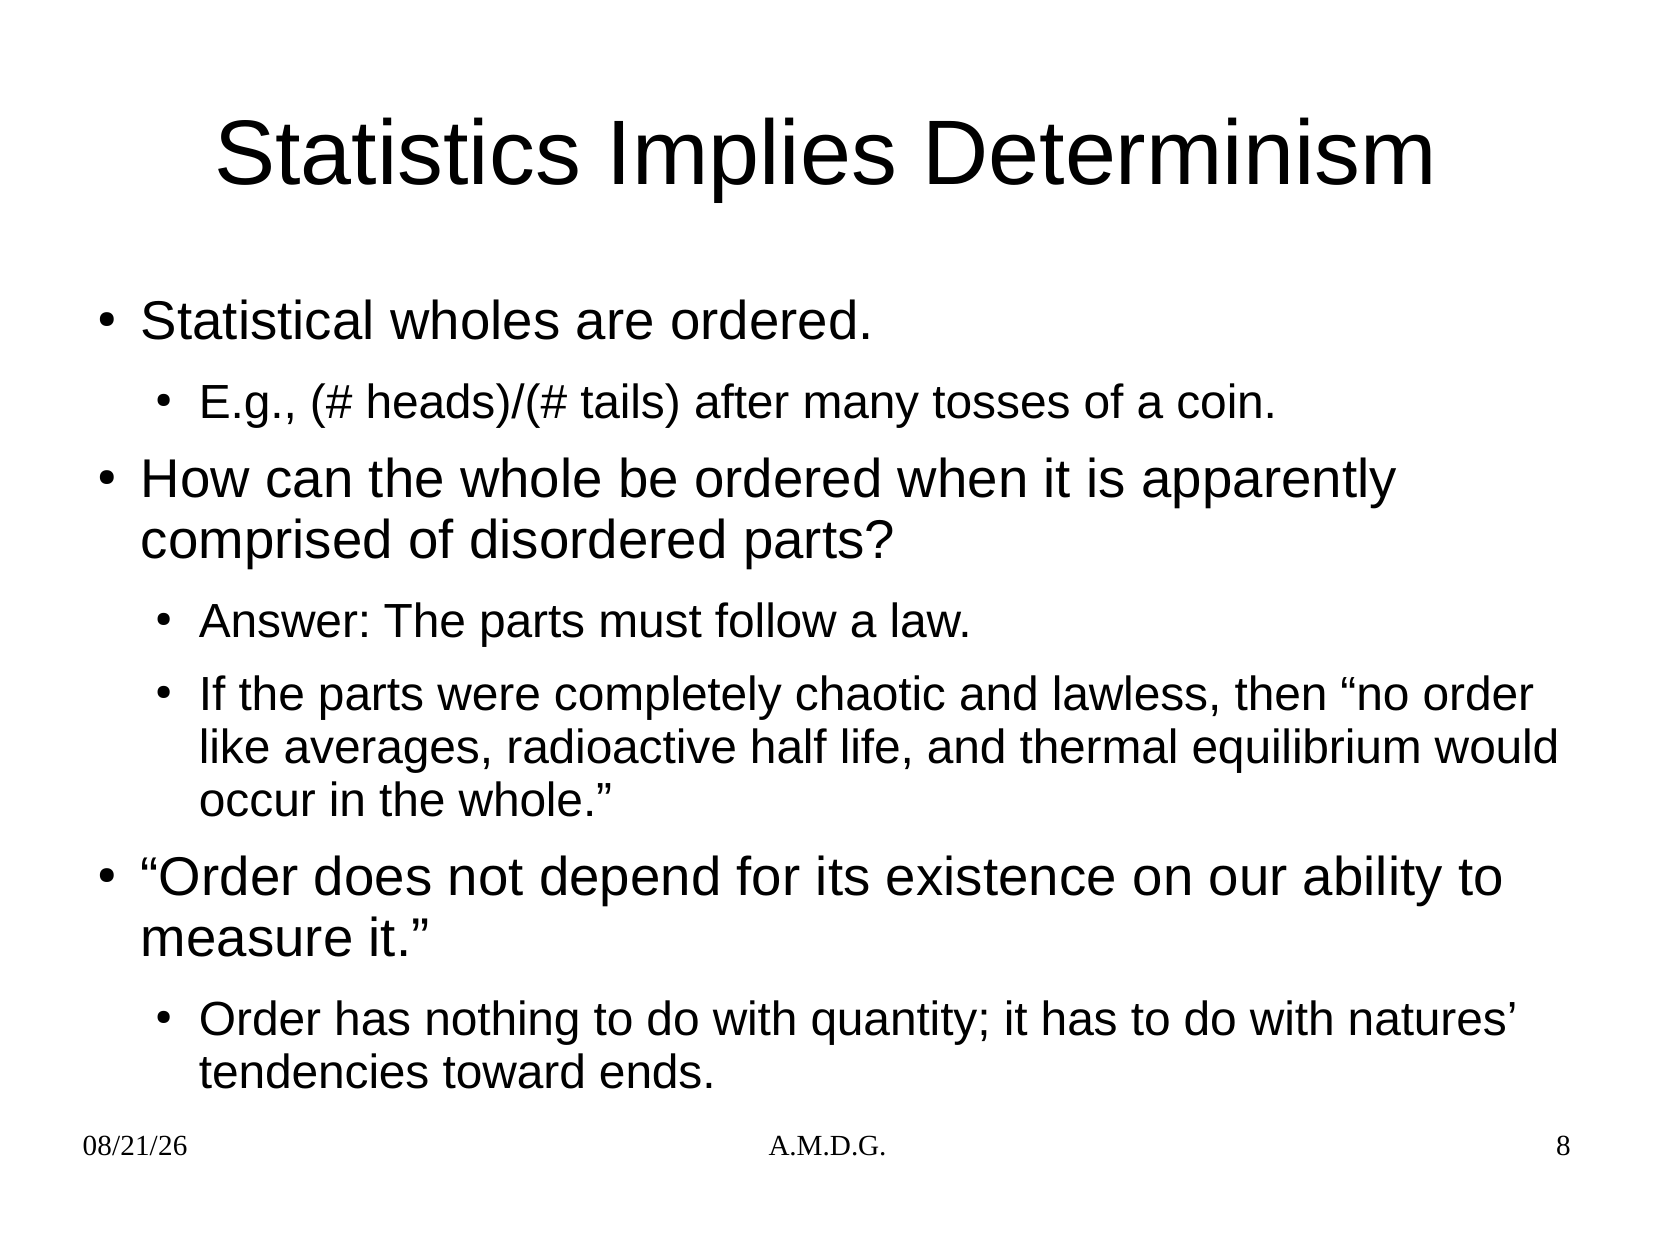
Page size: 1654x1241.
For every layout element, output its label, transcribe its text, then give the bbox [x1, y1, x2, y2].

list Statistical wholes are ordered. E.g., (# heads)/(# tails) after many tosses of a coin. How can the whole be ordered when it is apparently comprised of disordered parts? Answer: The parts must follow a law. If the parts were completely chaotic and lawless, then “no order like averages, radioactive half life, and thermal equilibrium would occur in the whole.” “Order does not depend for its existence on our ability to measure it.” Order has nothing to do with quantity; it has to do with natures’ tendencies toward ends. [82, 290, 1571, 1109]
title Statistics Implies Determinism [82, 49, 1571, 257]
